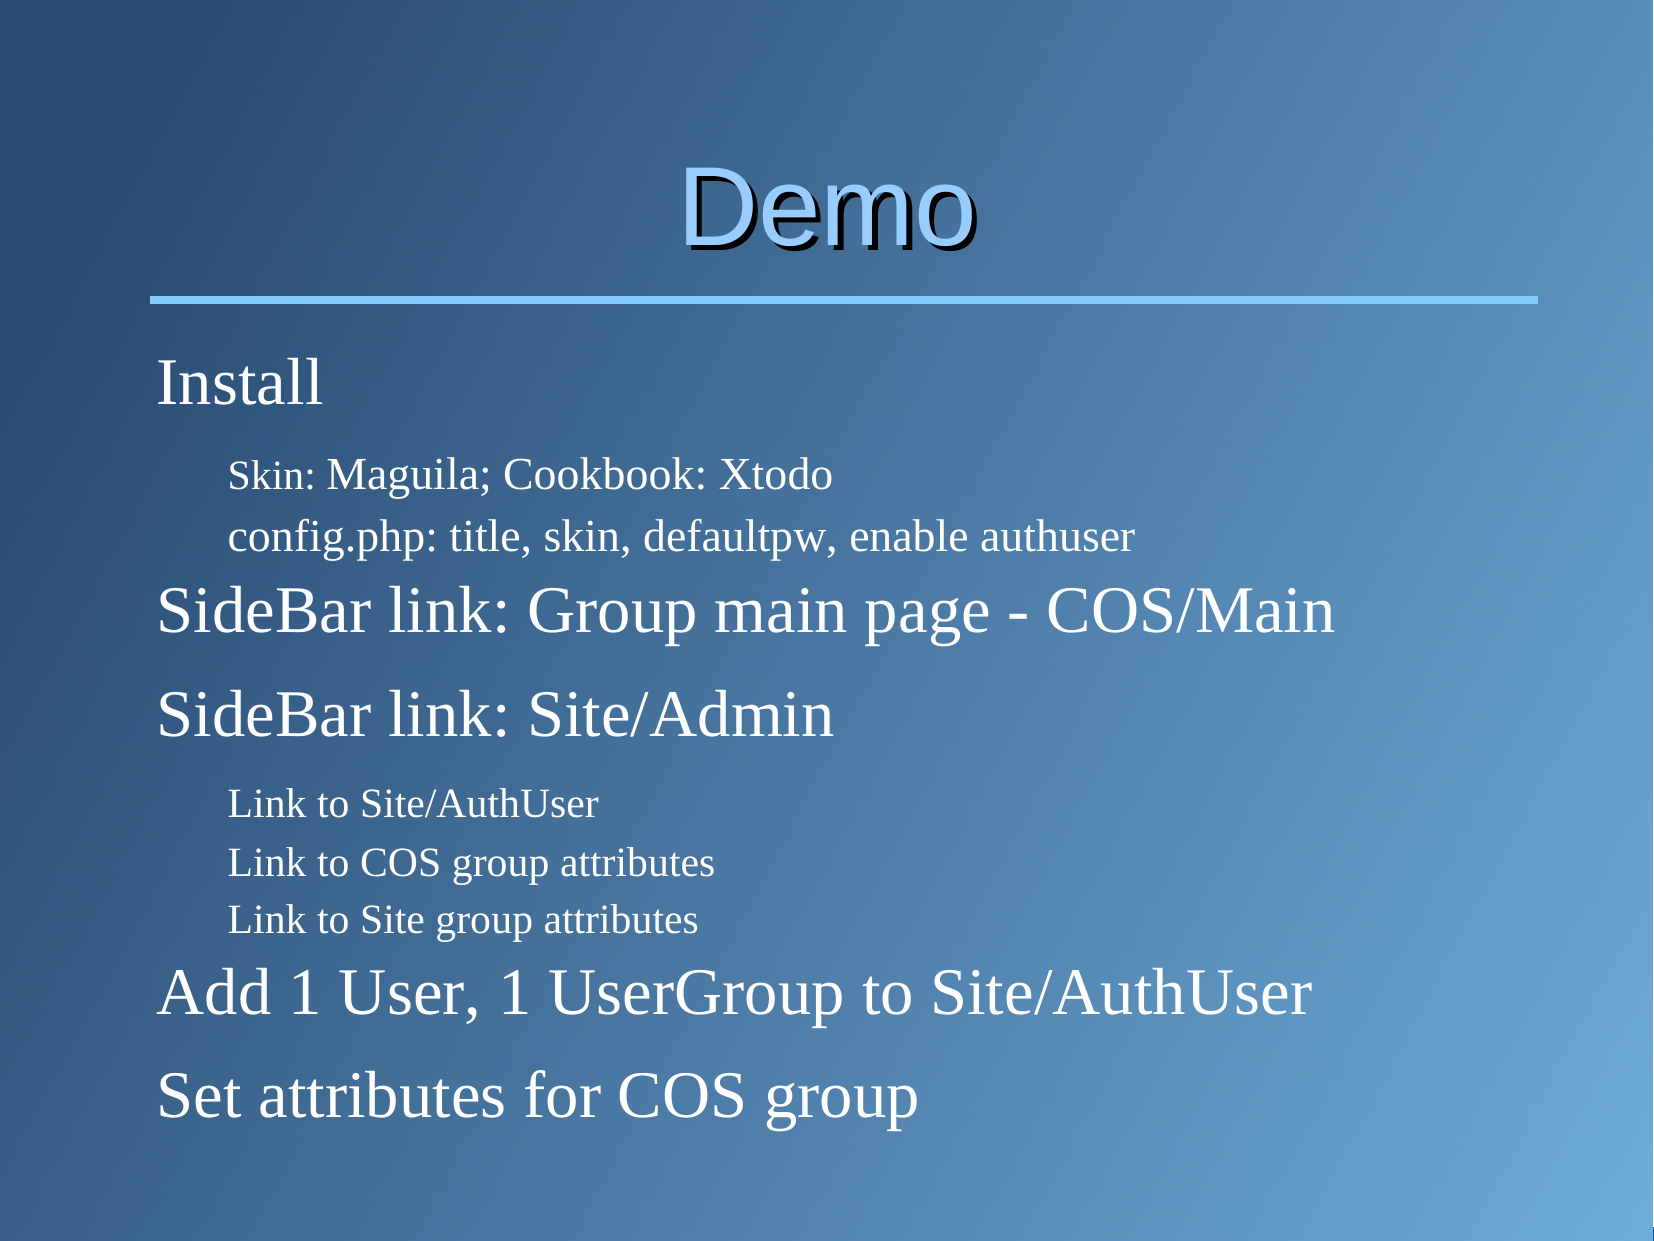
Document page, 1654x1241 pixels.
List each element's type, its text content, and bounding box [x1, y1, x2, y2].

title Demo [121, 102, 1533, 311]
picture [0, 0, 1653, 1241]
list Install Skin: Maguila; Cookbook: Xtodo config.php: title, skin, defaultpw, enable authuser SideBar link: Group main page - COS/Main SideBar link: Site/Admin Link to Site/AuthUser Link to COS group attributes Link to Site group attributes Add 1 User, 1 UserGroup to Site/AuthUser Set attributes for COS group [121, 344, 1533, 1189]
